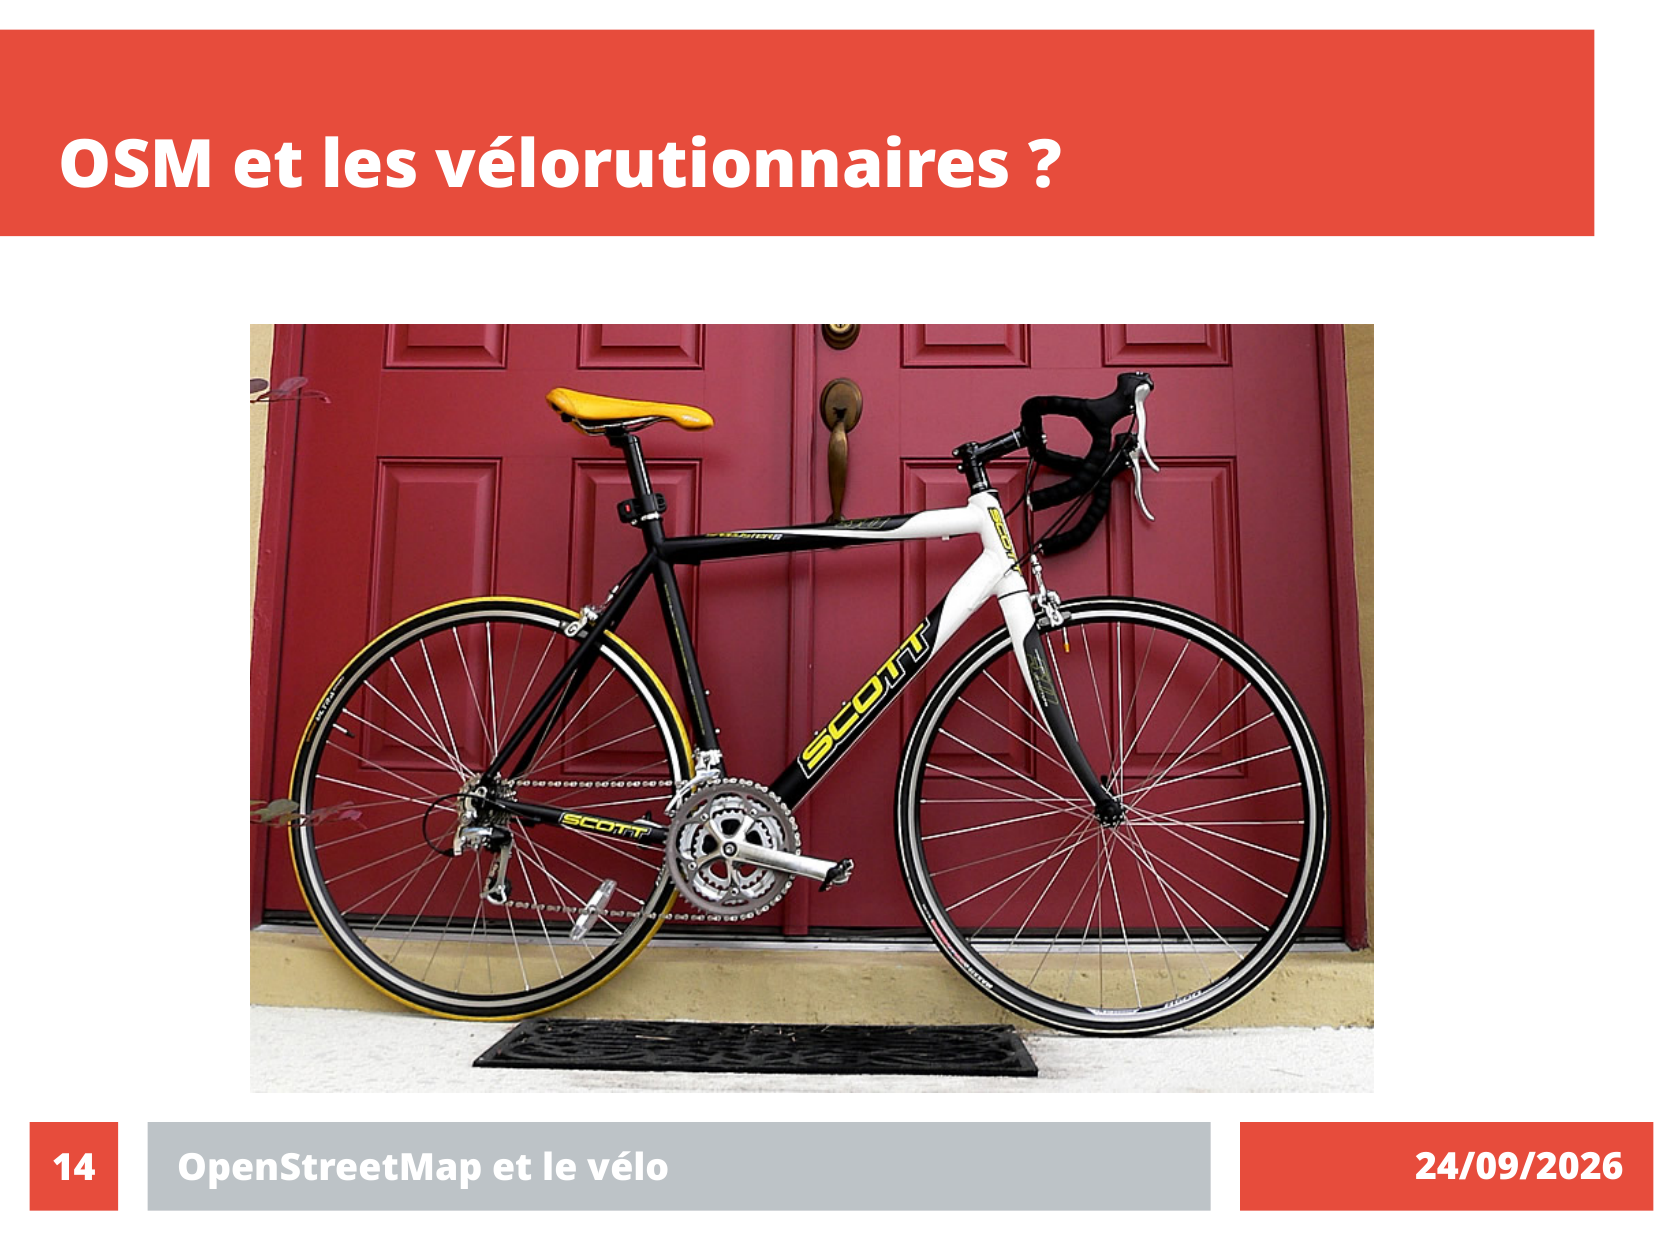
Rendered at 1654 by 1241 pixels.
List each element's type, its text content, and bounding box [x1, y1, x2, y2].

picture [250, 324, 1374, 1093]
title OSM et les vélorutionnaires ? [59, 59, 1595, 207]
